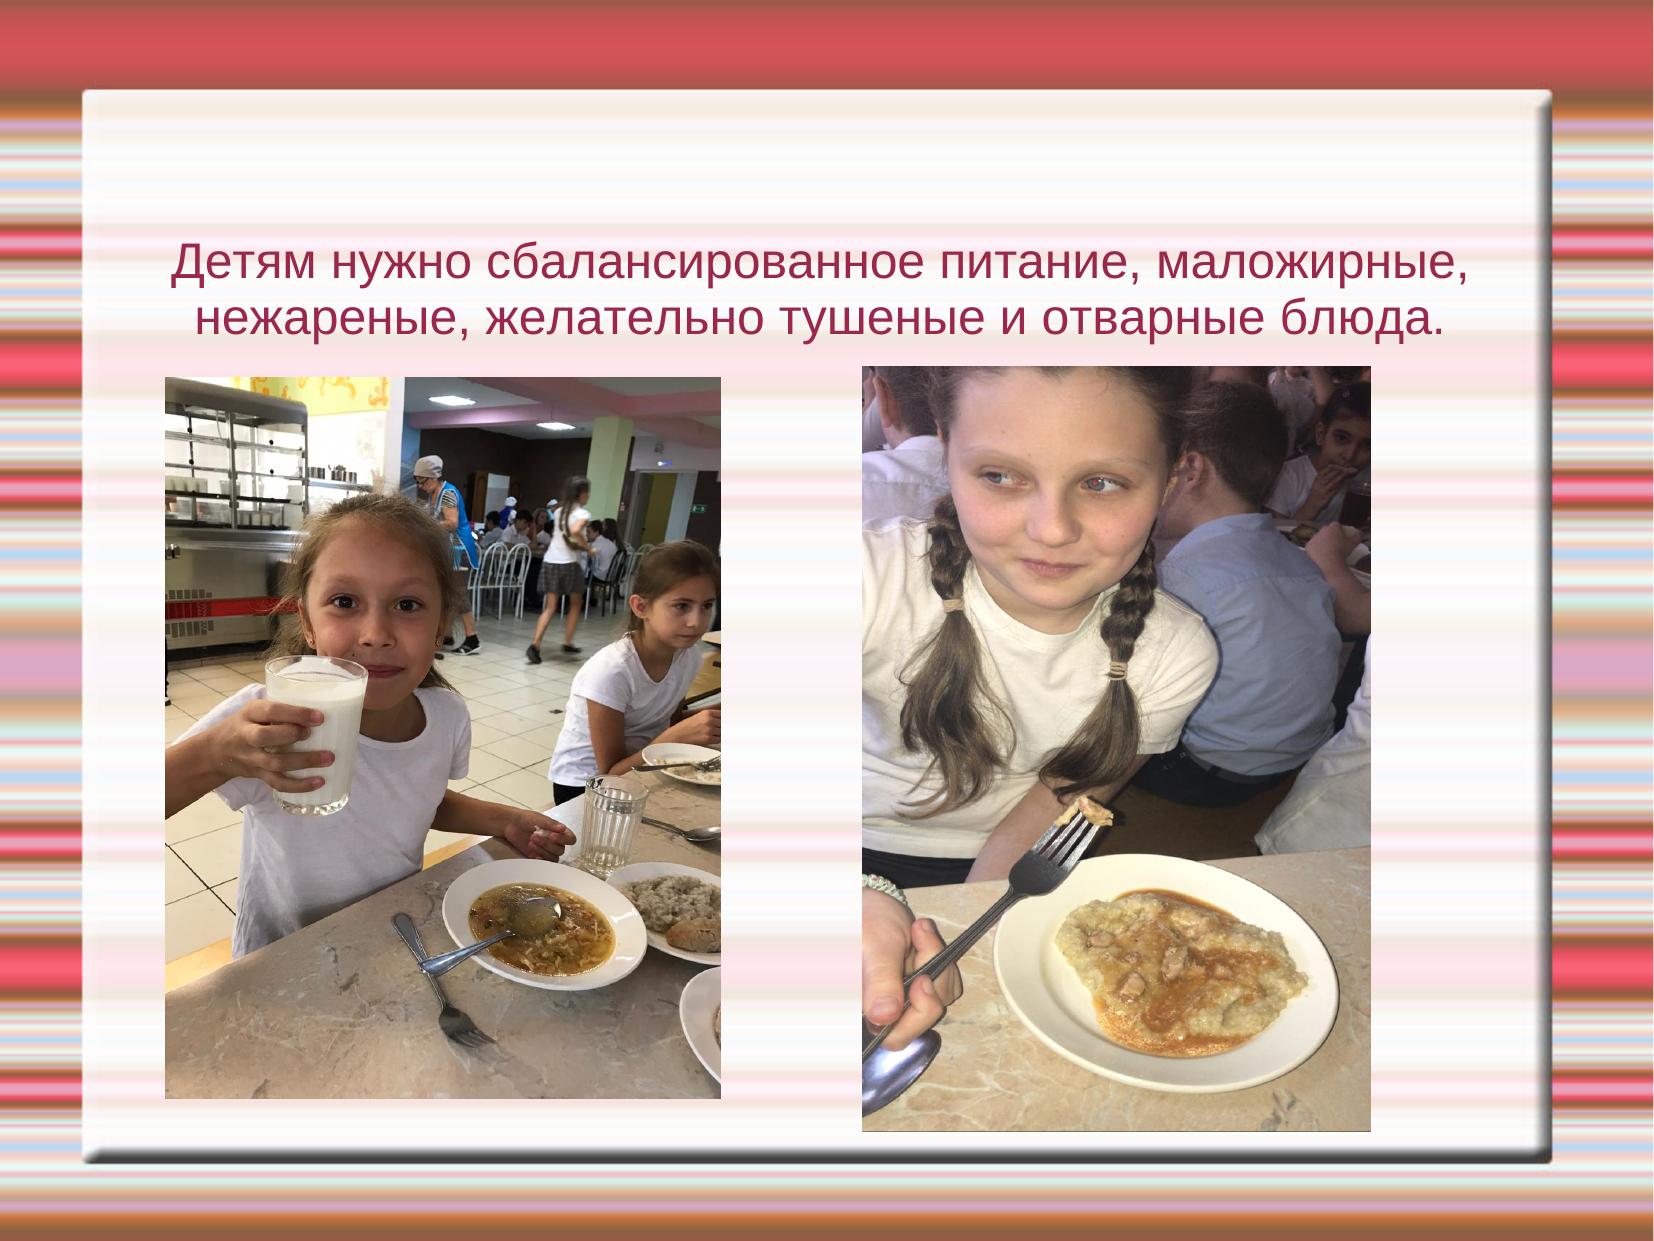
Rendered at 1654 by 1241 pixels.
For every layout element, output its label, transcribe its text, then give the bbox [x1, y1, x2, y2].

picture [0, 0, 1654, 1241]
subtitle Детям нужно сбалансированное питание, маложирные, нежареные, желательно тушеные и отварные блюда. [121, 114, 1534, 1132]
